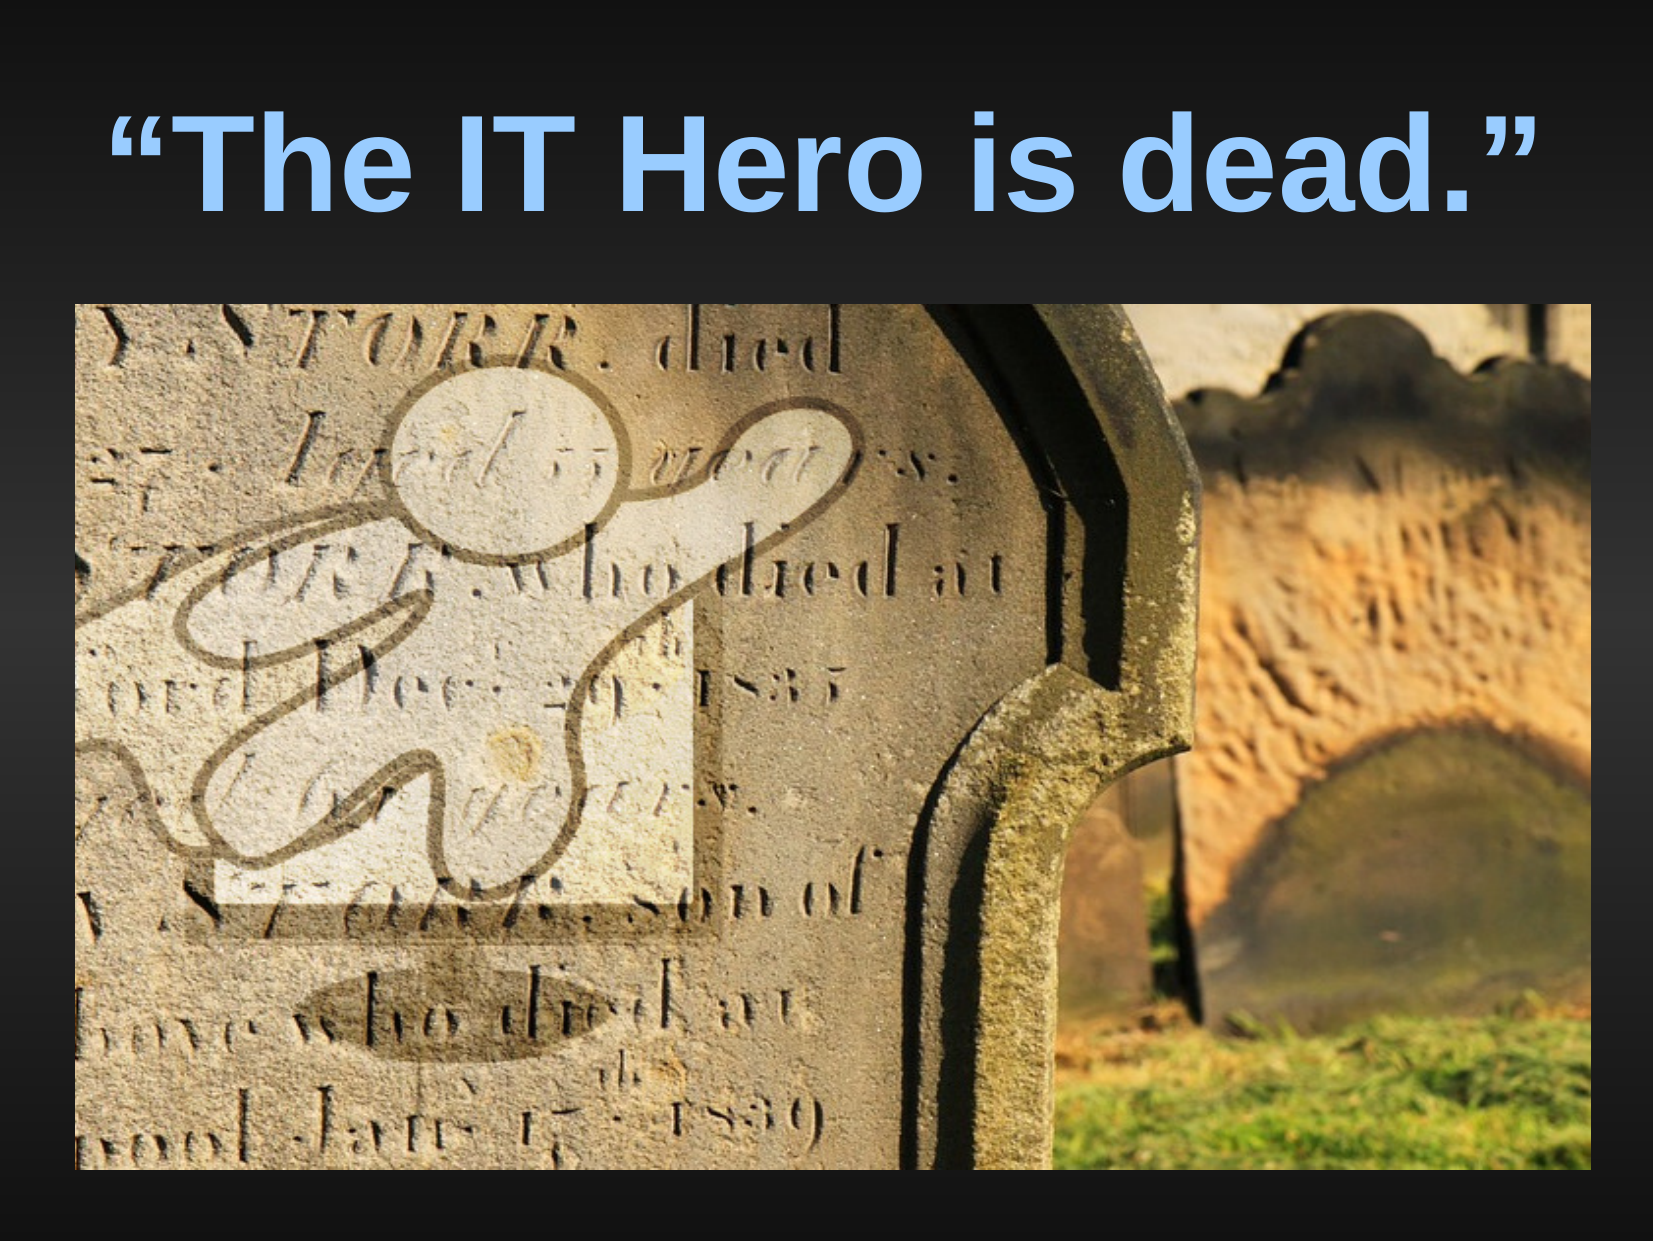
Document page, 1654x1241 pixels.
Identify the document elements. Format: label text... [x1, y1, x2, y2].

picture [75, 304, 1591, 1171]
title “The IT Hero is dead.” [0, 60, 1651, 268]
